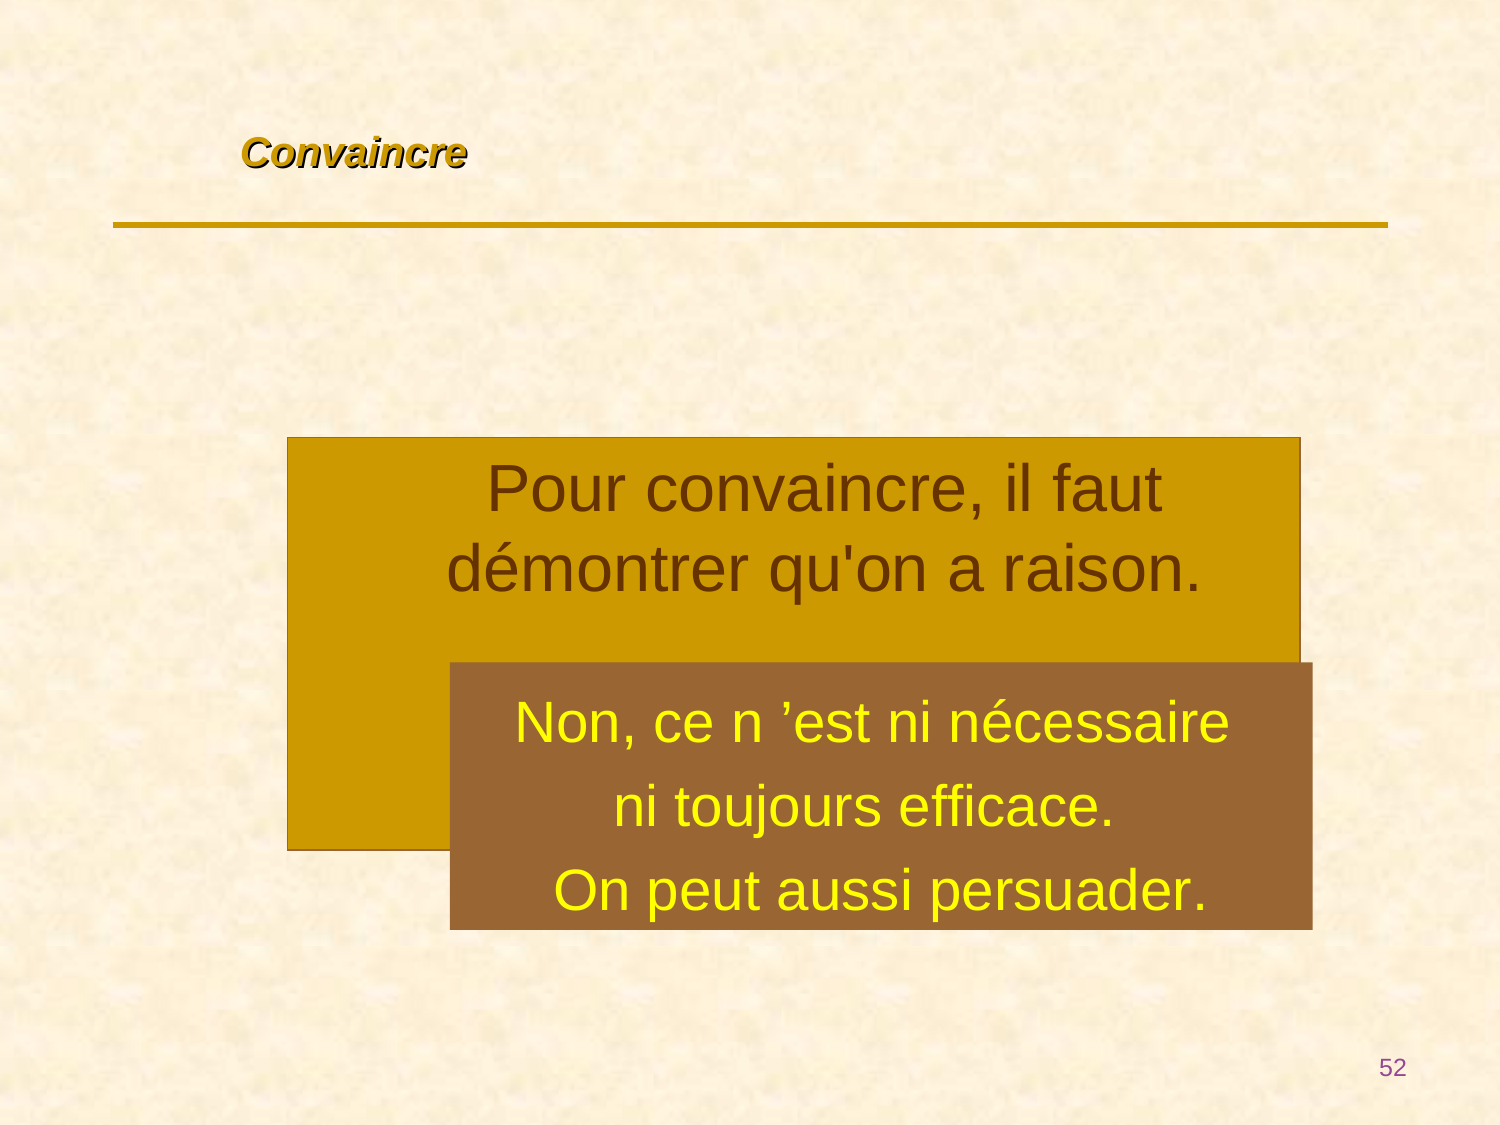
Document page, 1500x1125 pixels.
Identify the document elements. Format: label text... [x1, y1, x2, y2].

picture [0, 0, 1500, 1125]
text_box Non, ce n ’est ni nécessaire ni toujours efficace. On peut aussi persuader. [449, 662, 1313, 930]
text_box Pour convaincre, il faut démontrer qu'on a raison. Vrai / Faux ? [287, 437, 1300, 851]
text_box Convaincre [225, 116, 483, 183]
